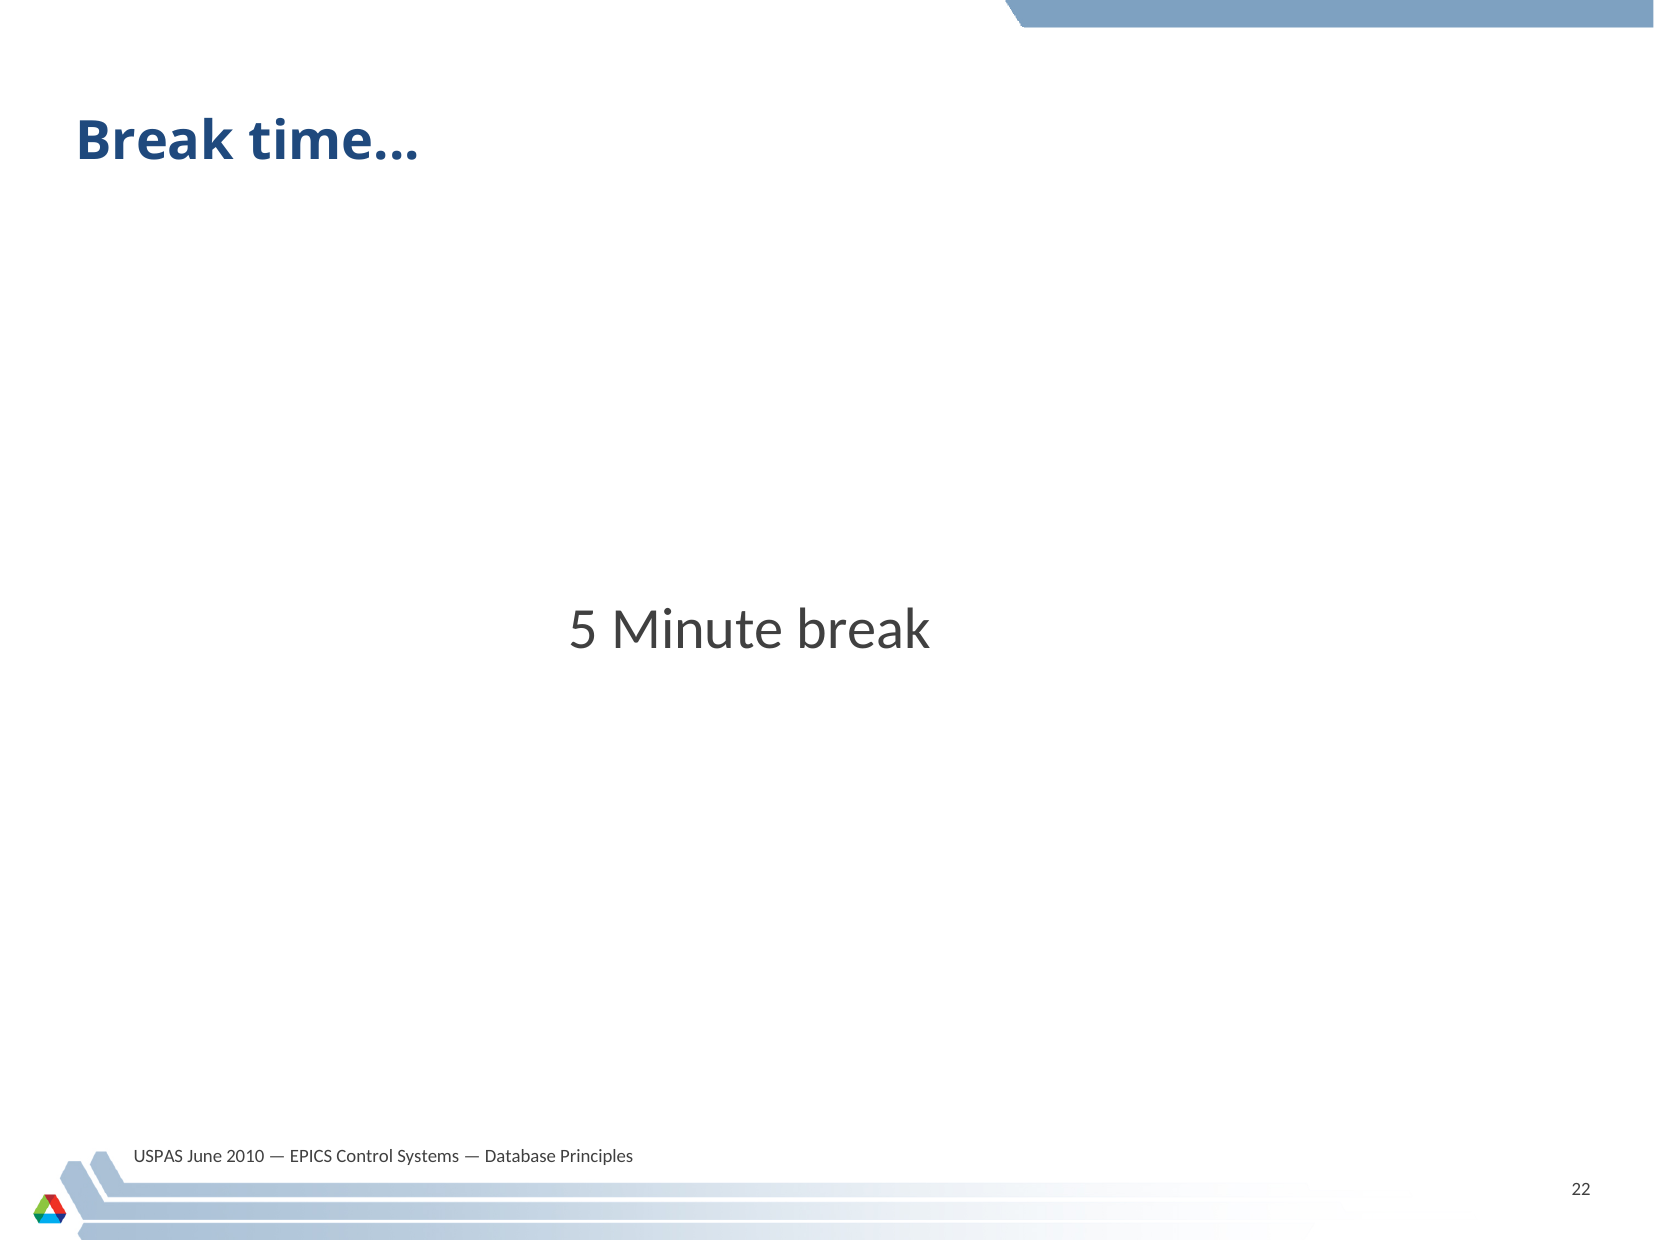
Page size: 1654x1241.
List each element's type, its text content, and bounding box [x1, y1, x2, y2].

subtitle 5 Minute break [75, 262, 1426, 1006]
picture [0, 0, 1654, 29]
picture [0, 1143, 1654, 1240]
title Break time... [75, 45, 1426, 233]
